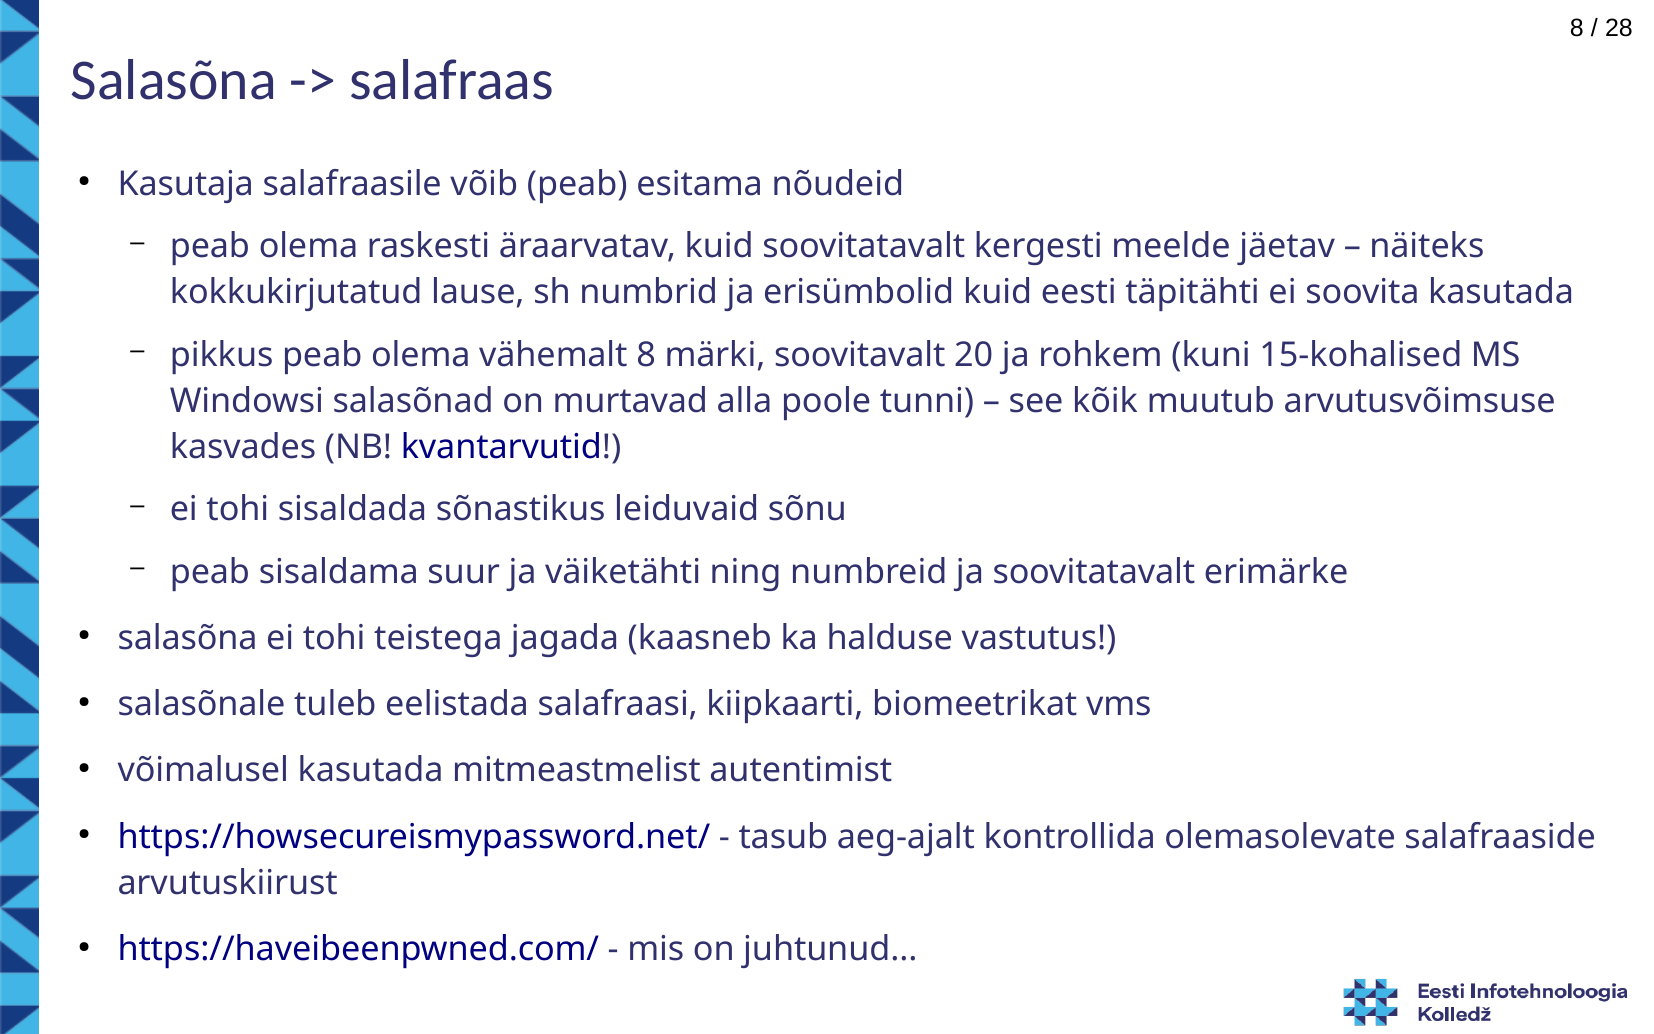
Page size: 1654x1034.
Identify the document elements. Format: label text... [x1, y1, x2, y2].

title Salasõna -> salafraas [70, 41, 1630, 130]
list Kasutaja salafraasile võib (peab) esitama nõudeid peab olema raskesti äraarvatav, kuid soovitatavalt kergesti meelde jäetav – näiteks kokkukirjutatud lause, sh numbrid ja erisümbolid kuid eesti täpitähti ei soovita kasutada pikkus peab olema vähemalt 8 märki, soovitavalt 20 ja rohkem (kuni 15-kohalised MS Windowsi salasõnad on murtavad alla poole tunni) – see kõik muutub arvutusvõimsuse kasvades (NB! kvantarvutid!) ei tohi sisaldada sõnastikus leiduvaid sõnu peab sisaldama suur ja väiketähti ning numbreid ja soovitatavalt erimärke salasõna ei tohi teistega jagada (kaasneb ka halduse vastutus!) salasõnale tuleb eelistada salafraasi, kiipkaarti, biomeetrikat vms võimalusel kasutada mitmeastmelist autentimist https://howsecureismypassword.net/ - tasub aeg-ajalt kontrollida olemasolevate salafraaside arvutuskiirust https://haveibeenpwned.com/ - mis on juhtunud... [64, 159, 1636, 975]
